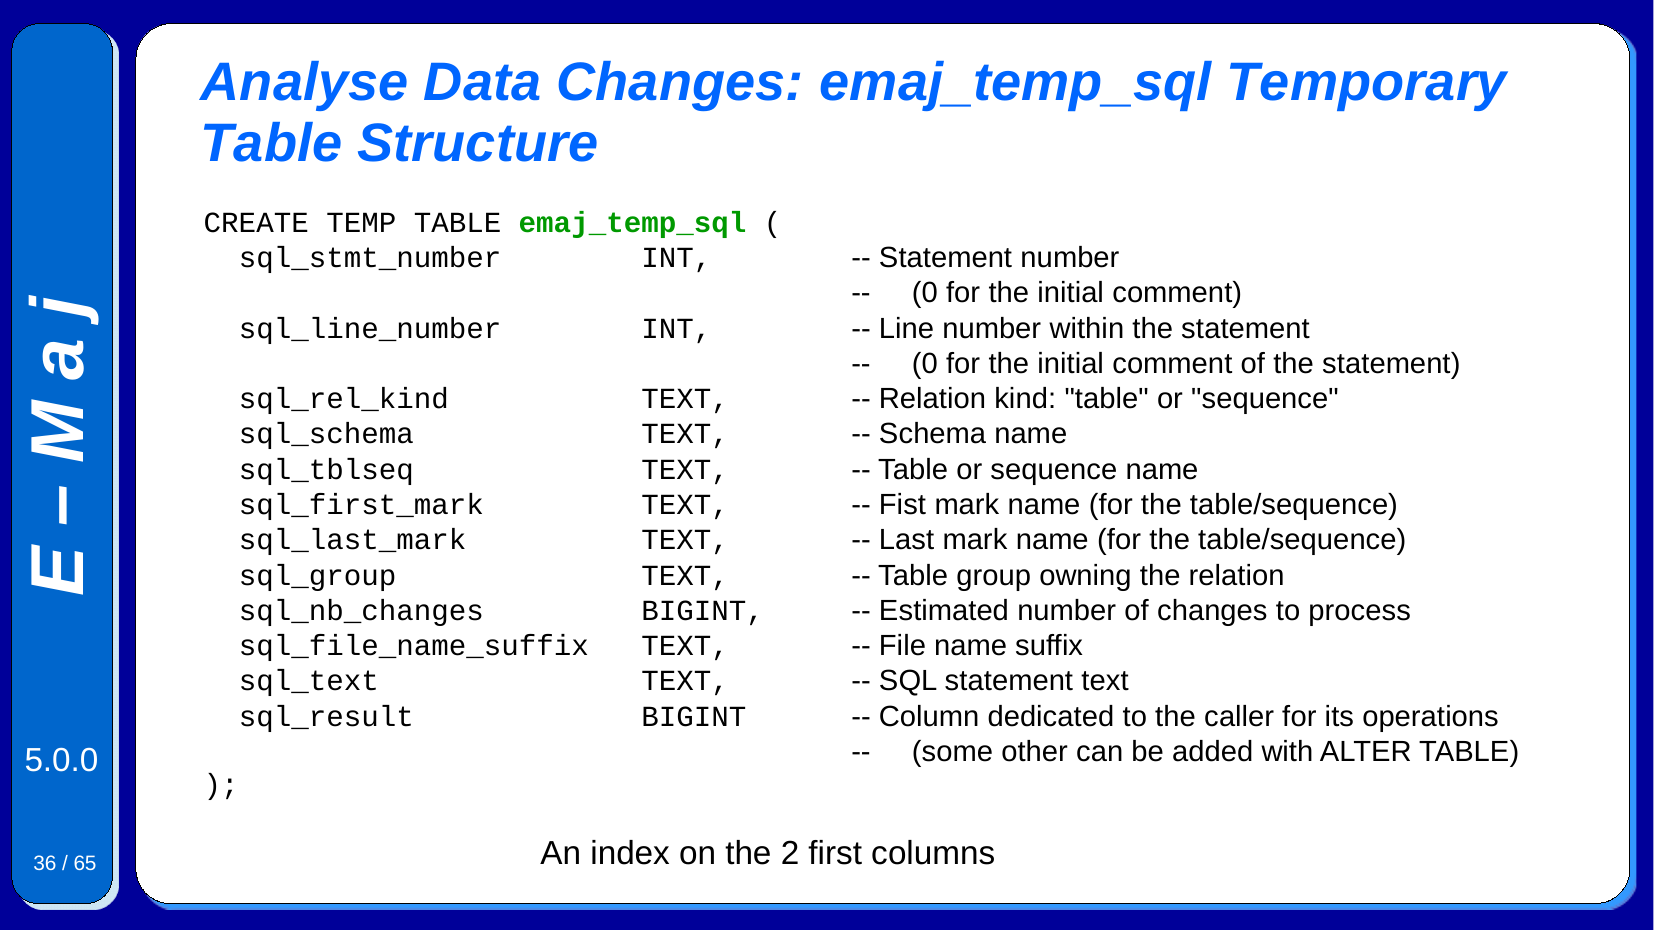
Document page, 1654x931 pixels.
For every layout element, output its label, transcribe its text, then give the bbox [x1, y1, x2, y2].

text_box CREATE TEMP TABLE emaj_temp_sql ( sql_stmt_number INT, -- Statement number -- (0 for the initial comment) sql_line_number INT, -- Line number within the statement -- (0 for the initial comment of the statement) sql_rel_kind TEXT, -- Relation kind: "table" or "sequence" sql_schema TEXT, -- Schema name sql_tblseq TEXT, -- Table or sequence name sql_first_mark TEXT, -- Fist mark name (for the table/sequence) sql_last_mark TEXT, -- Last mark name (for the table/sequence) sql_group TEXT, -- Table group owning the relation sql_nb_changes BIGINT, -- Estimated number of changes to process sql_file_name_suffix TEXT, -- File name suffix sql_text TEXT, -- SQL statement text sql_result BIGINT -- Column dedicated to the caller for its operations -- (some other can be added with ALTER TABLE) ); [188, 200, 1595, 811]
title Analyse Data Changes: emaj_temp_sql Temporary Table Structure [200, 34, 1575, 191]
text_box An index on the 2 first columns [525, 826, 1122, 879]
